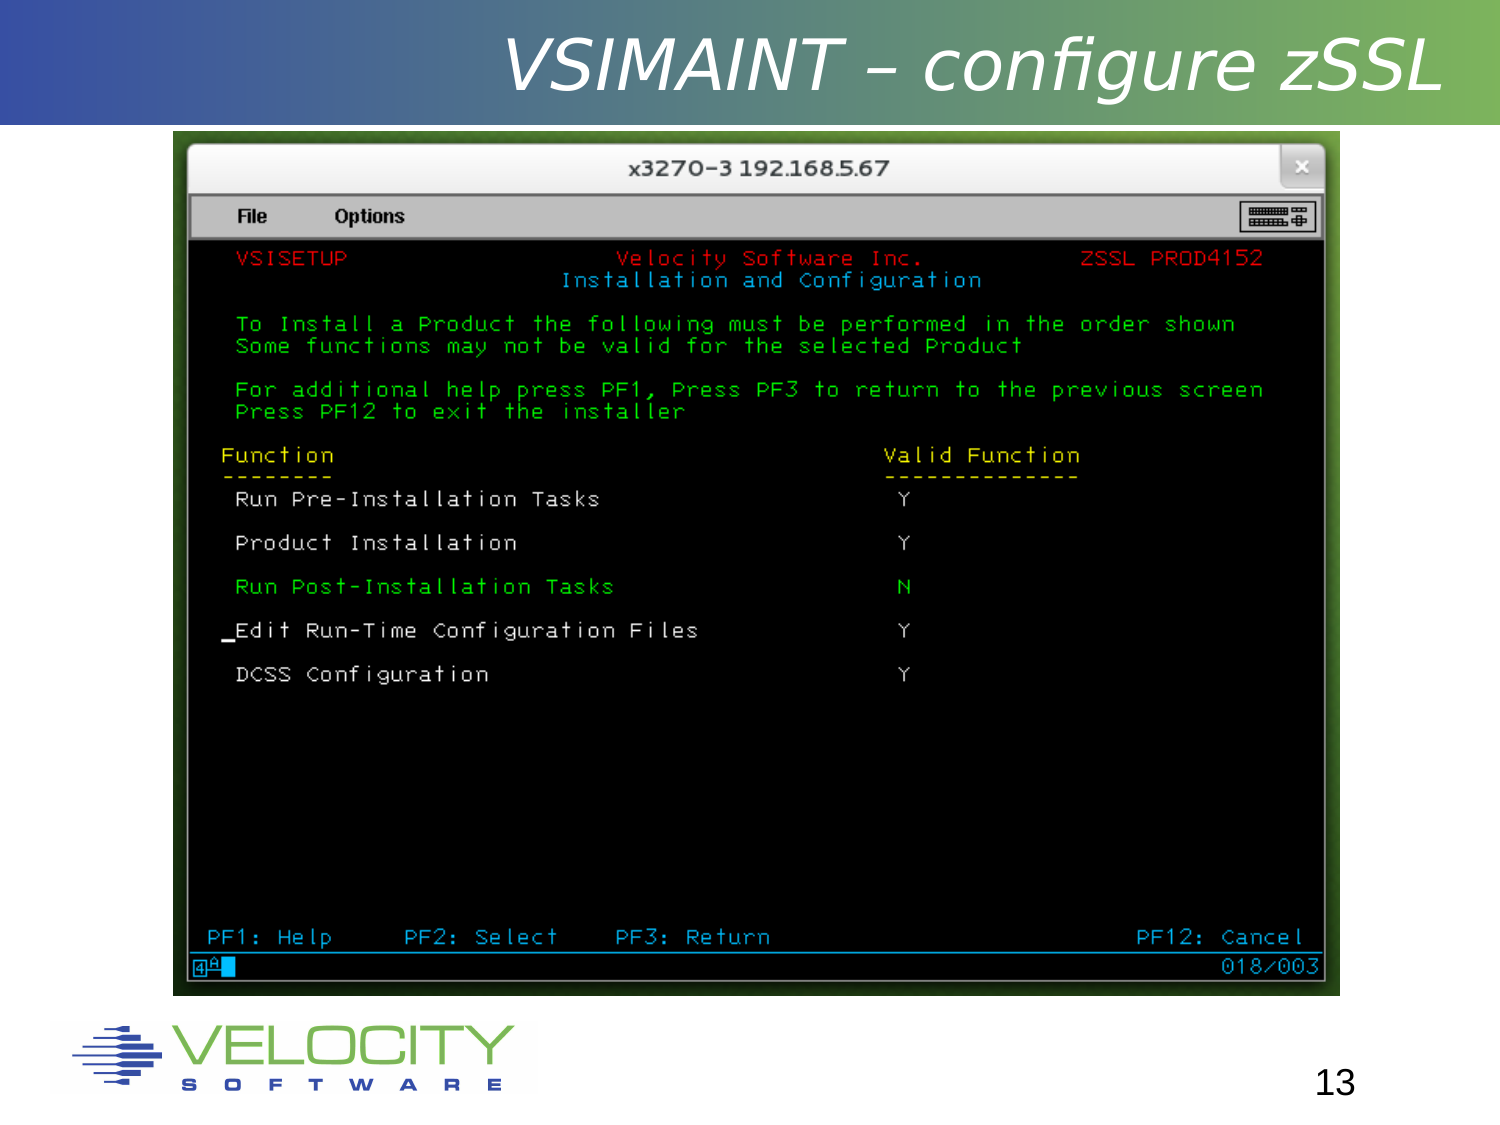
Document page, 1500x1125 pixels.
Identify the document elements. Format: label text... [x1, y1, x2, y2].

picture [50, 1021, 538, 1094]
title VSIMAINT – configure zSSL [62, 12, 1463, 113]
picture [173, 131, 1340, 997]
